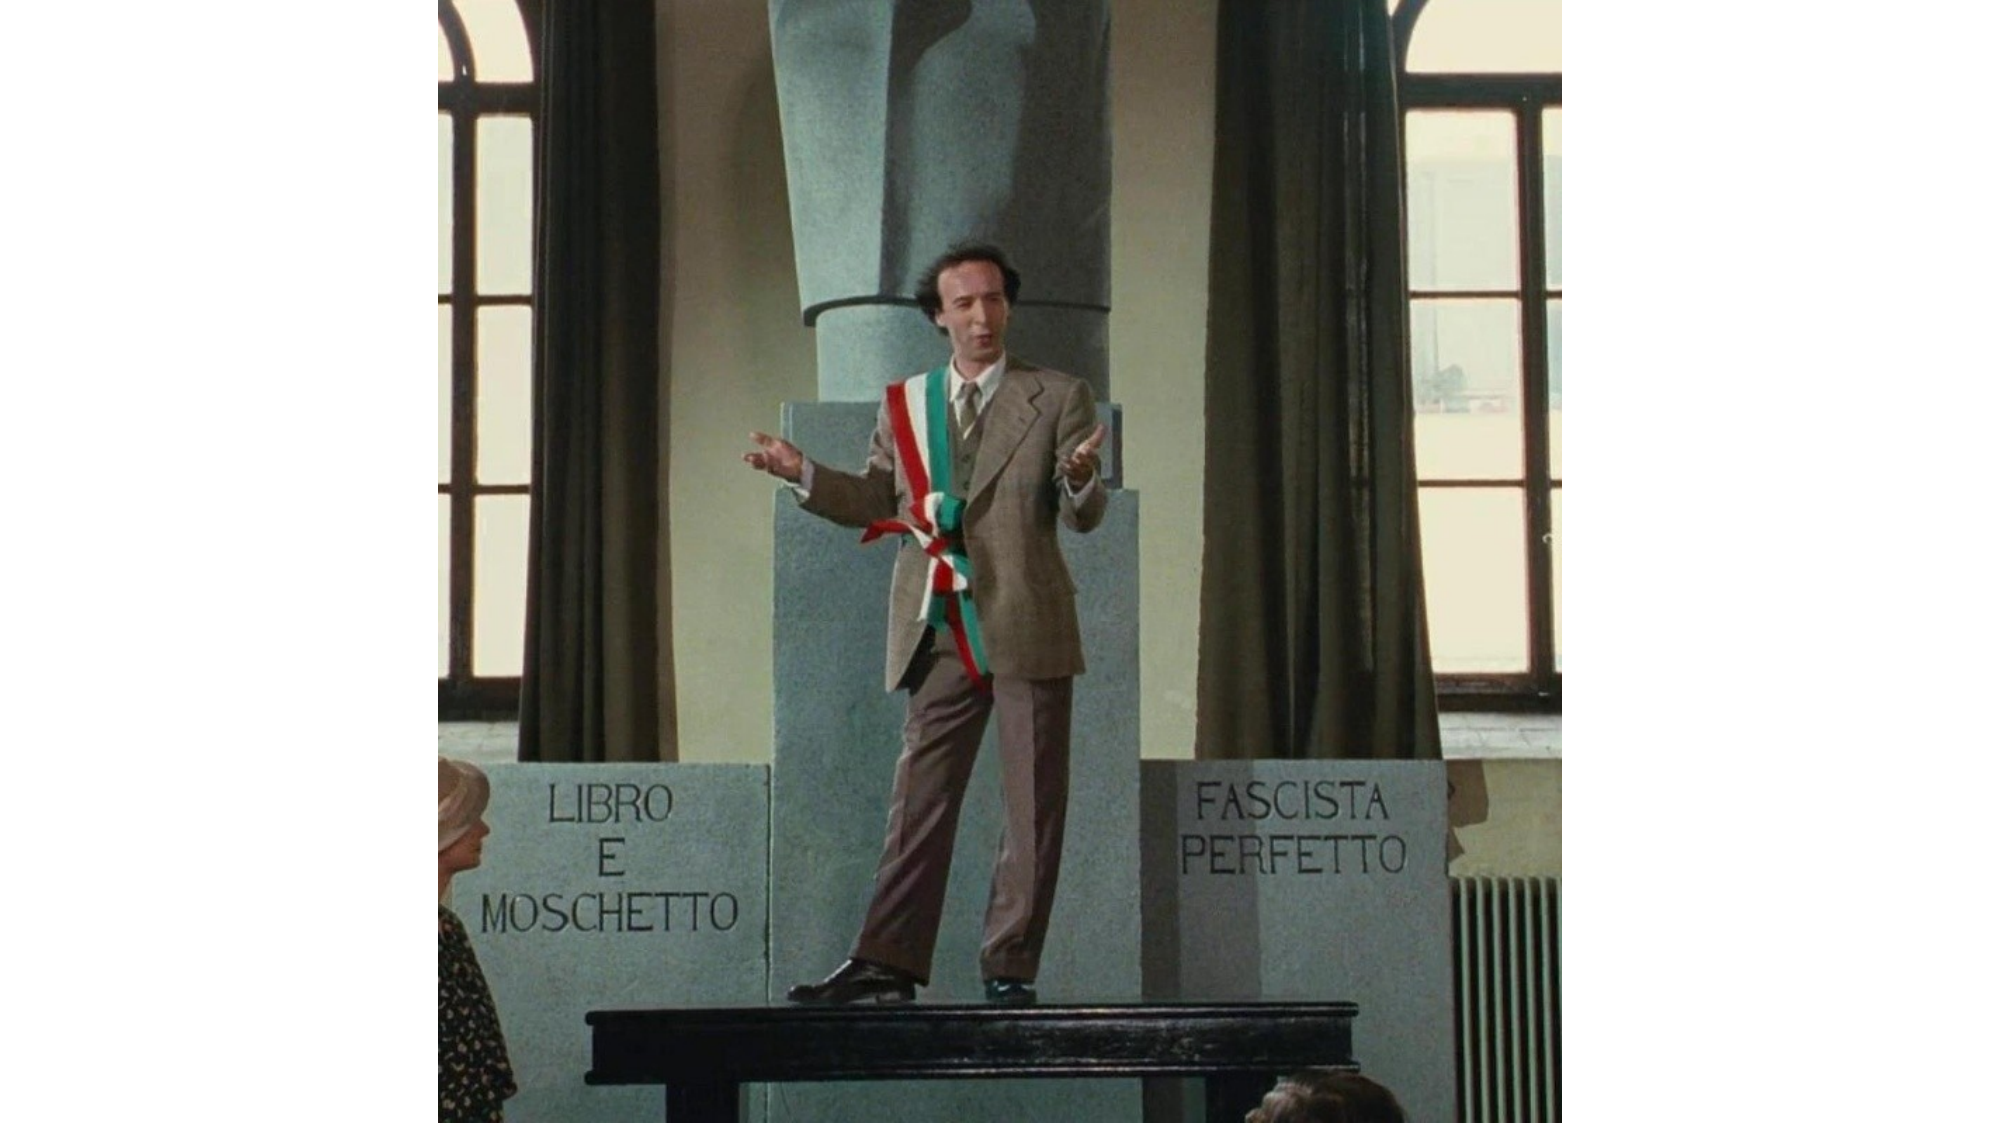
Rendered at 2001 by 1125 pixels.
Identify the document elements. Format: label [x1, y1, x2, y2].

picture [438, 0, 1562, 1123]
